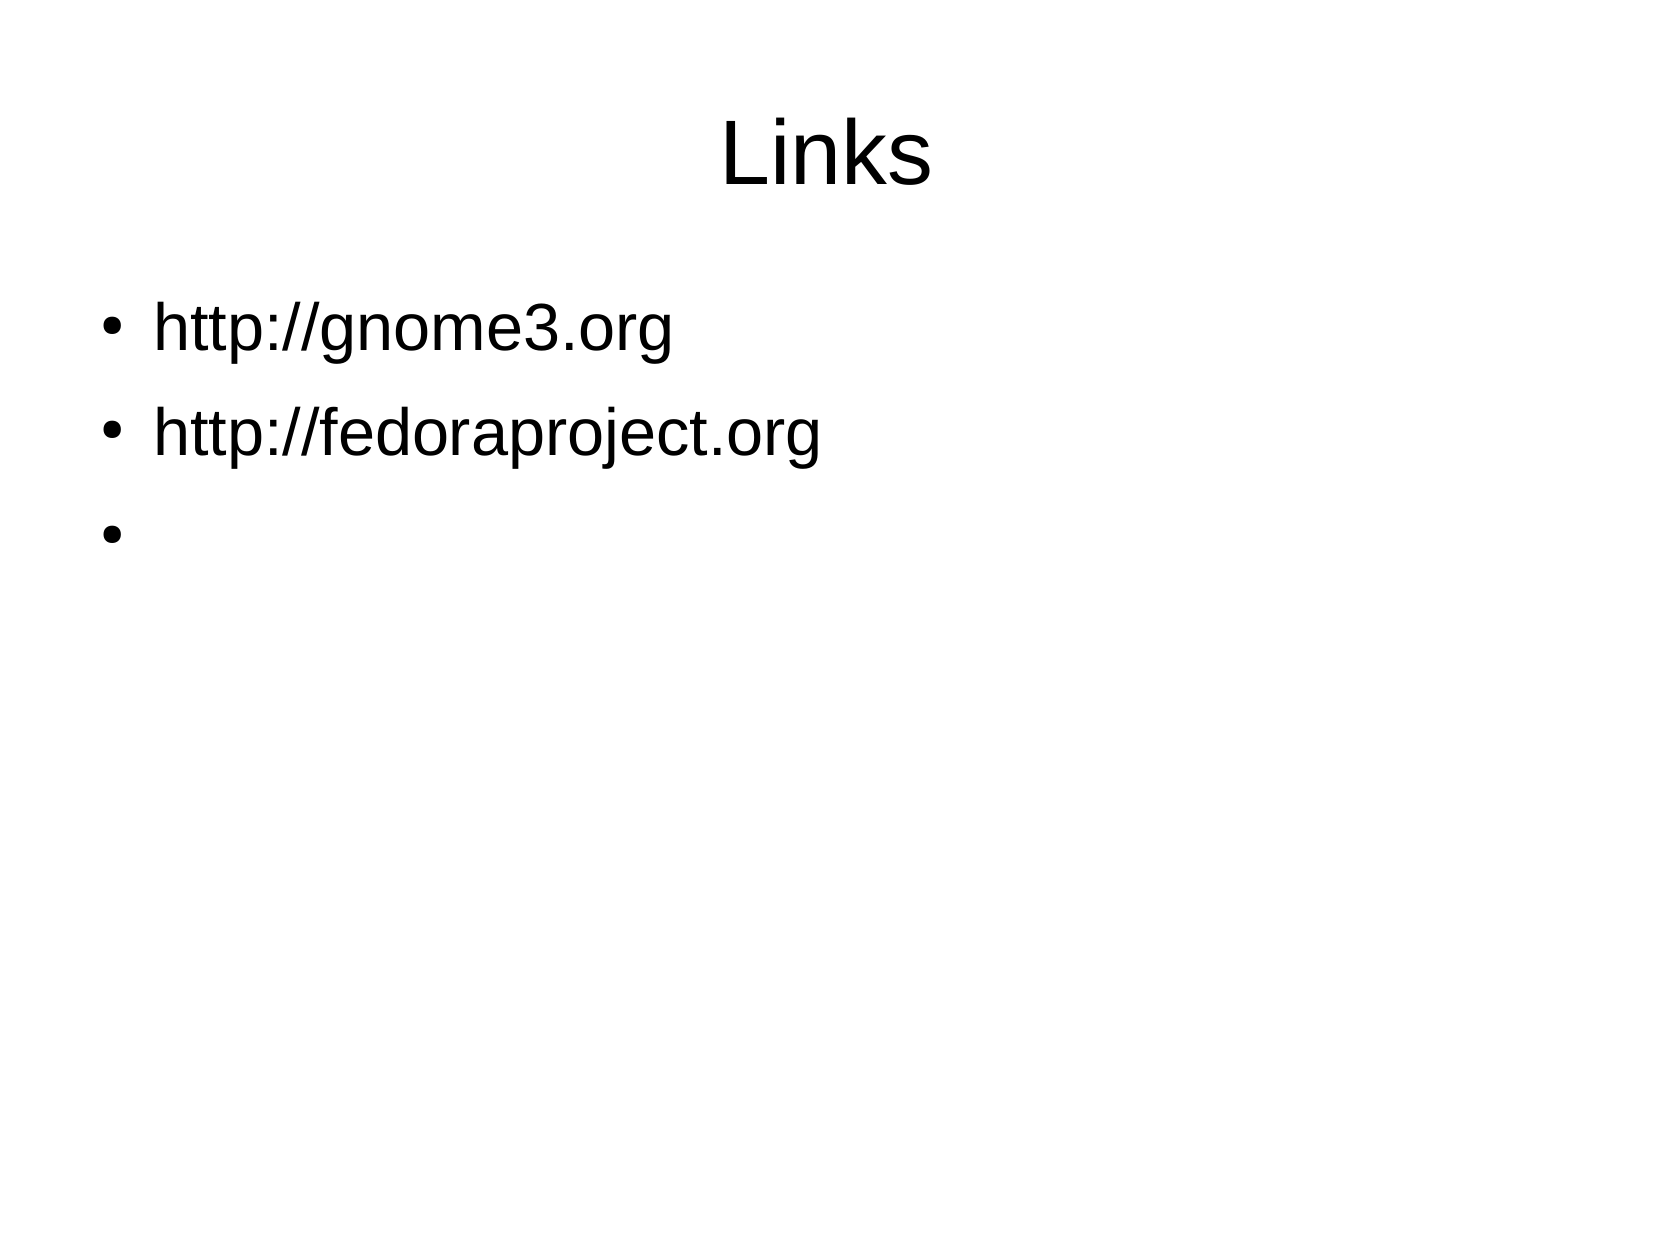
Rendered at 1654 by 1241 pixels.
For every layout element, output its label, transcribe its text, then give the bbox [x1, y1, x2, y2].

list http://gnome3.org http://fedoraproject.org [82, 290, 1571, 1109]
title Links [82, 49, 1571, 257]
